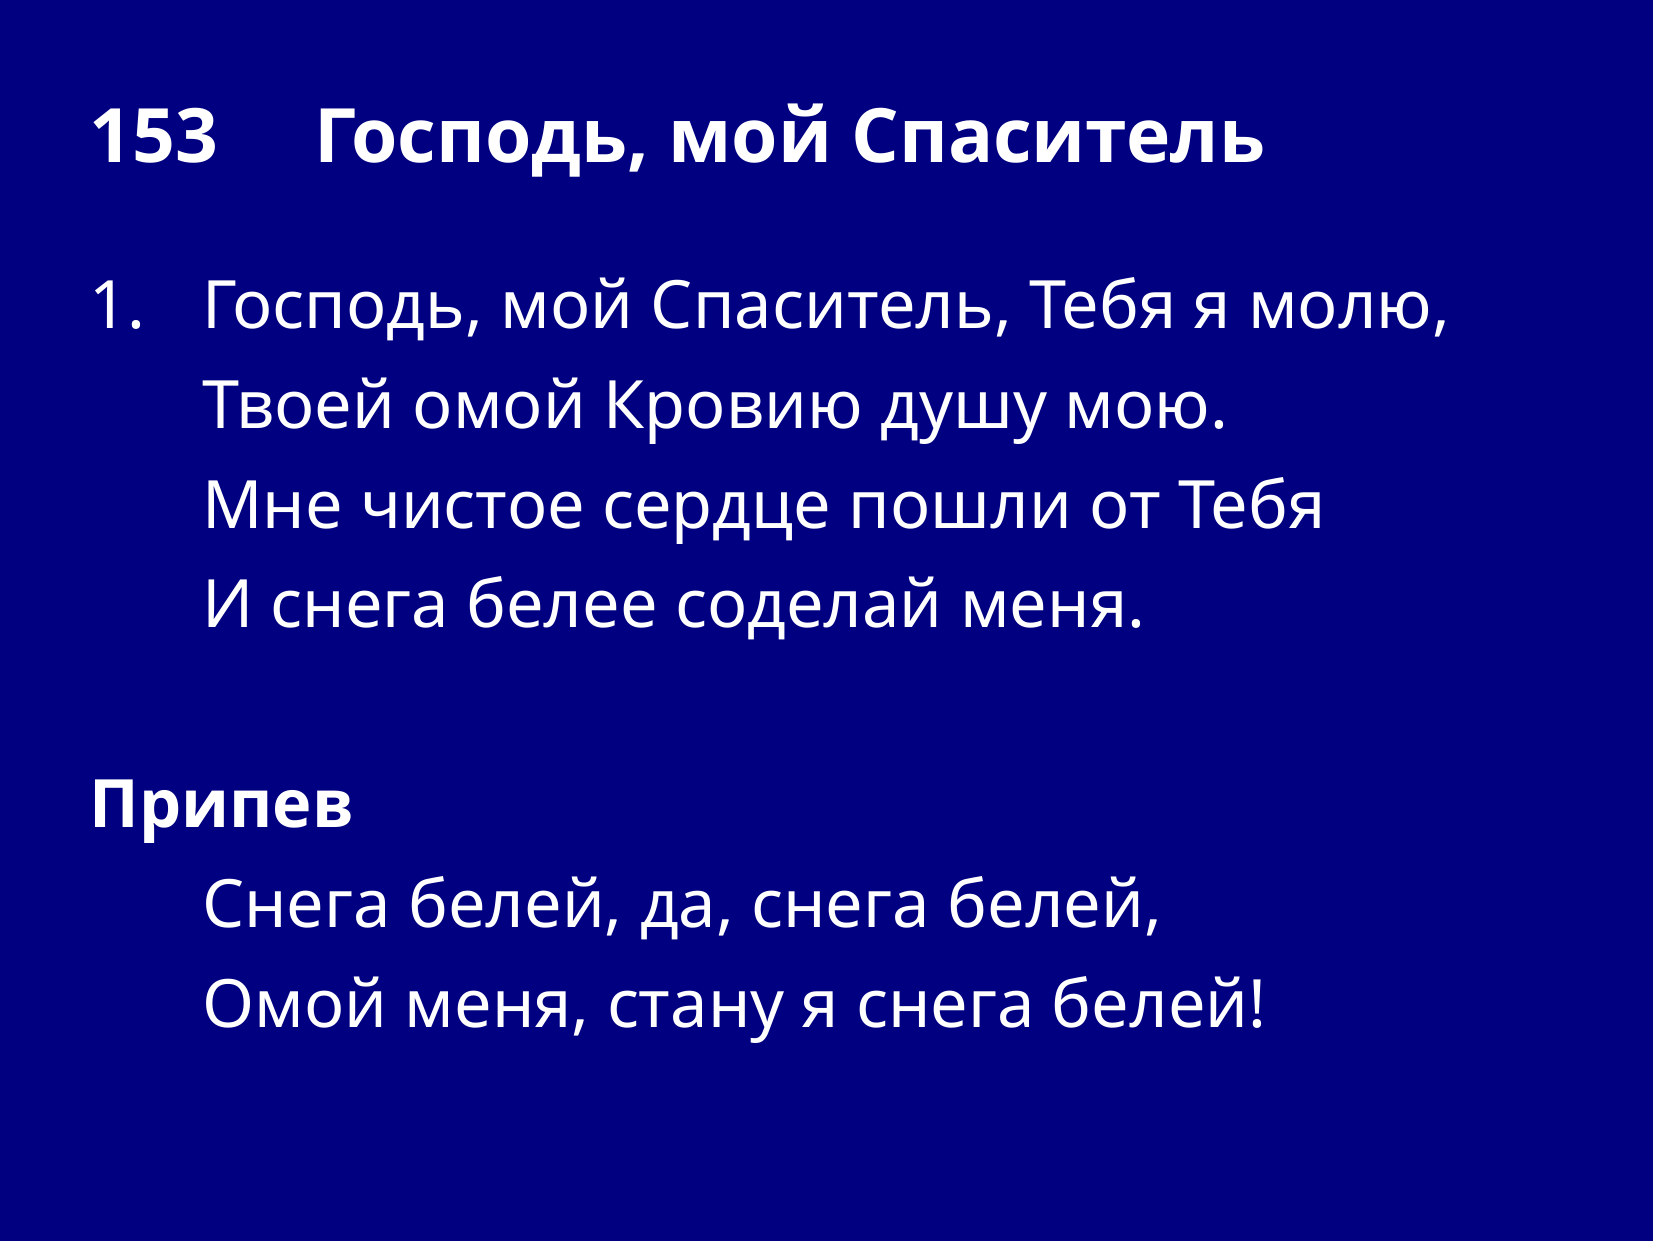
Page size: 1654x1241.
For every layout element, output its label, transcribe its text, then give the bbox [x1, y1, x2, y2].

text_box 1. Господь, мой Спаситель, Тебя я молю, Твоей омой Кровию душу мою. Мне чистое сердце пошли от Тебя И снега белее соделай меня. Припев Снега белей, да, снега белей, Омой меня, стану я снега белей! [75, 150, 1653, 1163]
text_box 153 Господь, мой Спаситель [75, 75, 1576, 188]
